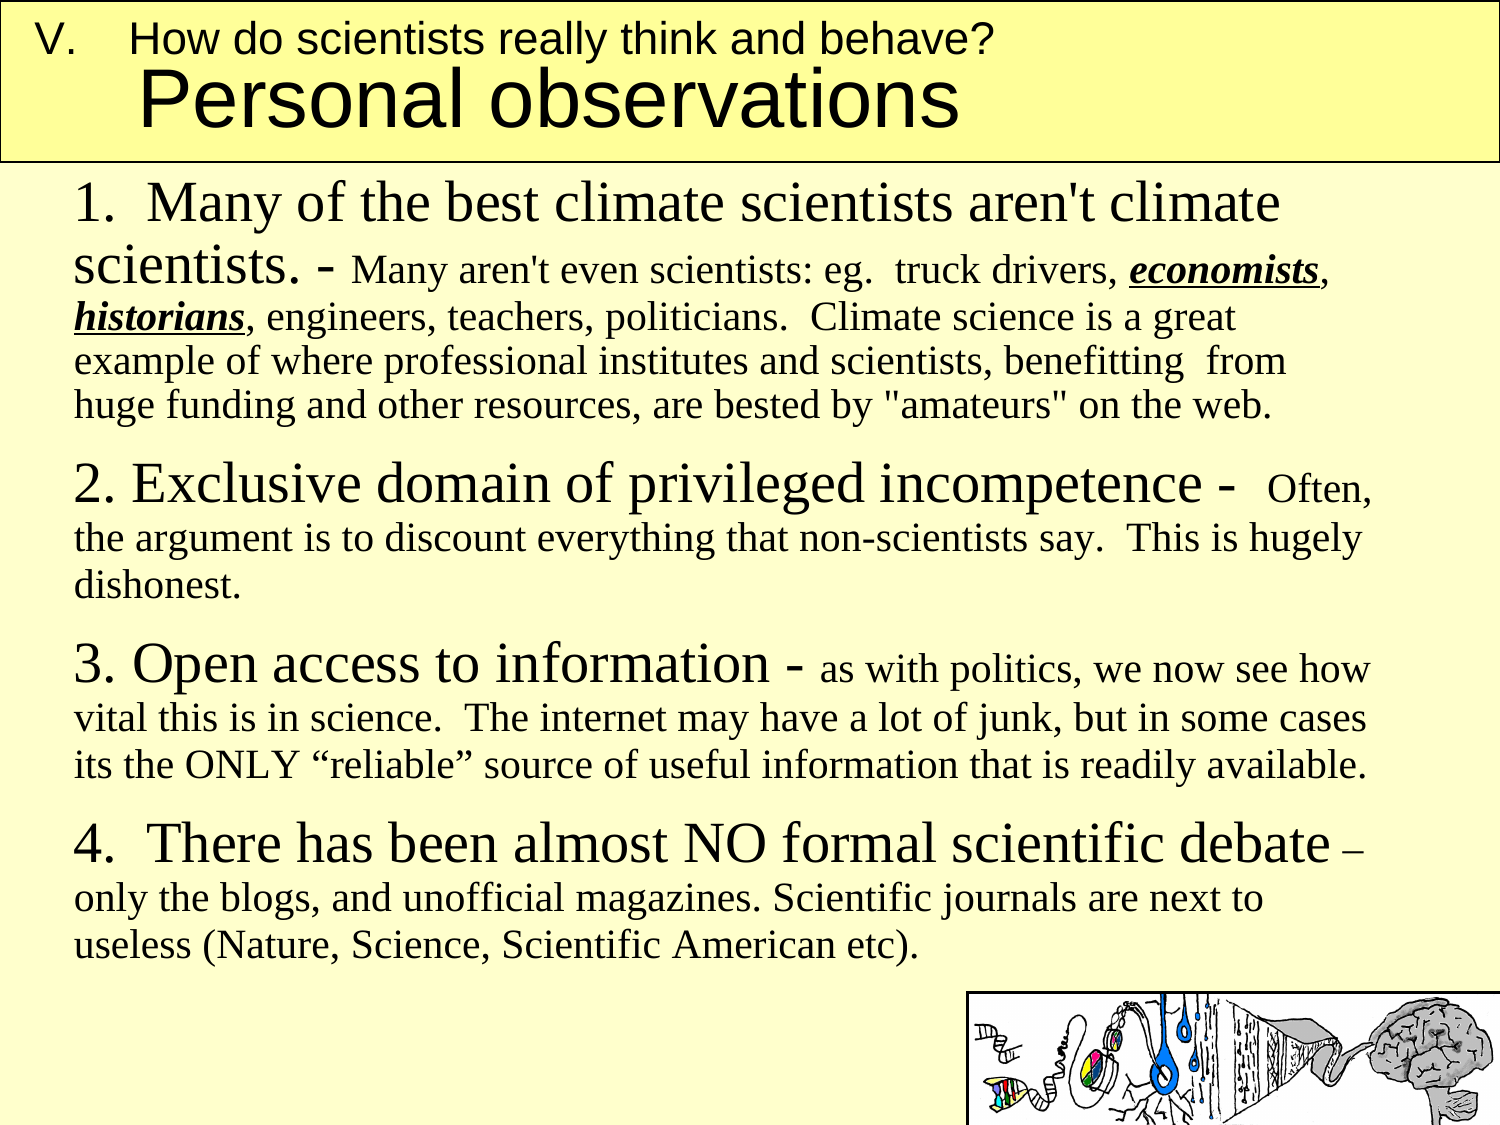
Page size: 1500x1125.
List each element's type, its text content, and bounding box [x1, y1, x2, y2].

text_box 1. Many of the best climate scientists aren't climate scientists. - Many aren't even scientists: eg. truck drivers, economists, historians, engineers, teachers, politicians. Climate science is a great example of where professional institutes and scientists, benefitting from huge funding and other resources, are bested by "amateurs" on the web. 2. Exclusive domain of privileged incompetence - Often, the argument is to discount everything that non-scientists say. This is hugely dishonest. 3. Open access to information - as with politics, we now see how vital this is in science. The internet may have a lot of junk, but in some cases its the ONLY “reliable” source of useful information that is readily available. 4. There has been almost NO formal scientific debate – only the blogs, and unofficial magazines. Scientific journals are next to useless (Nature, Science, Scientific American etc). [58, 165, 1391, 1064]
picture [969, 994, 1500, 1125]
title V. How do scientists really think and behave? Personal observations [0, 0, 1500, 162]
